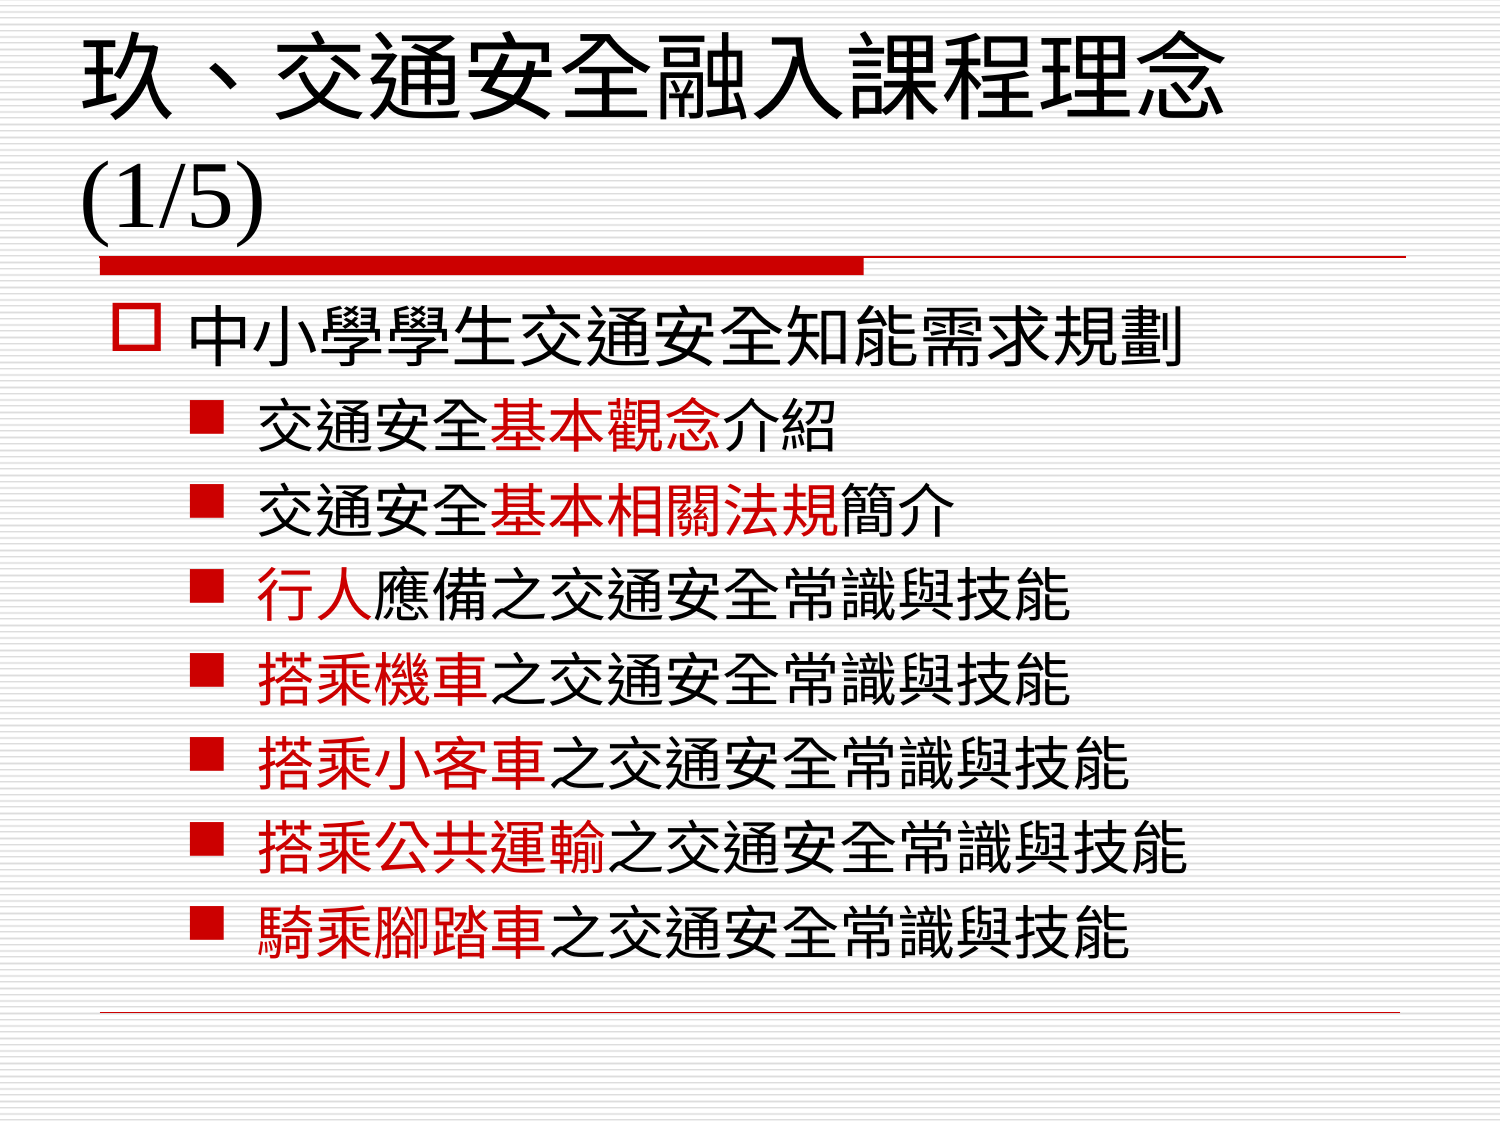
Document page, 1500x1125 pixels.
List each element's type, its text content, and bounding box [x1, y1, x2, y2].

picture [0, 0, 1500, 1125]
list 中小學學生交通安全知能需求規劃 交通安全基本觀念介紹 交通安全基本相關法規簡介 行人應備之交通安全常識與技能 搭乘機車之交通安全常識與技能 搭乘小客車之交通安全常識與技能 搭乘公共運輸之交通安全常識與技能 騎乘腳踏車之交通安全常識與技能 [92, 287, 1406, 988]
title 玖、交通安全融入課程理念(1/5) [64, 54, 1437, 255]
